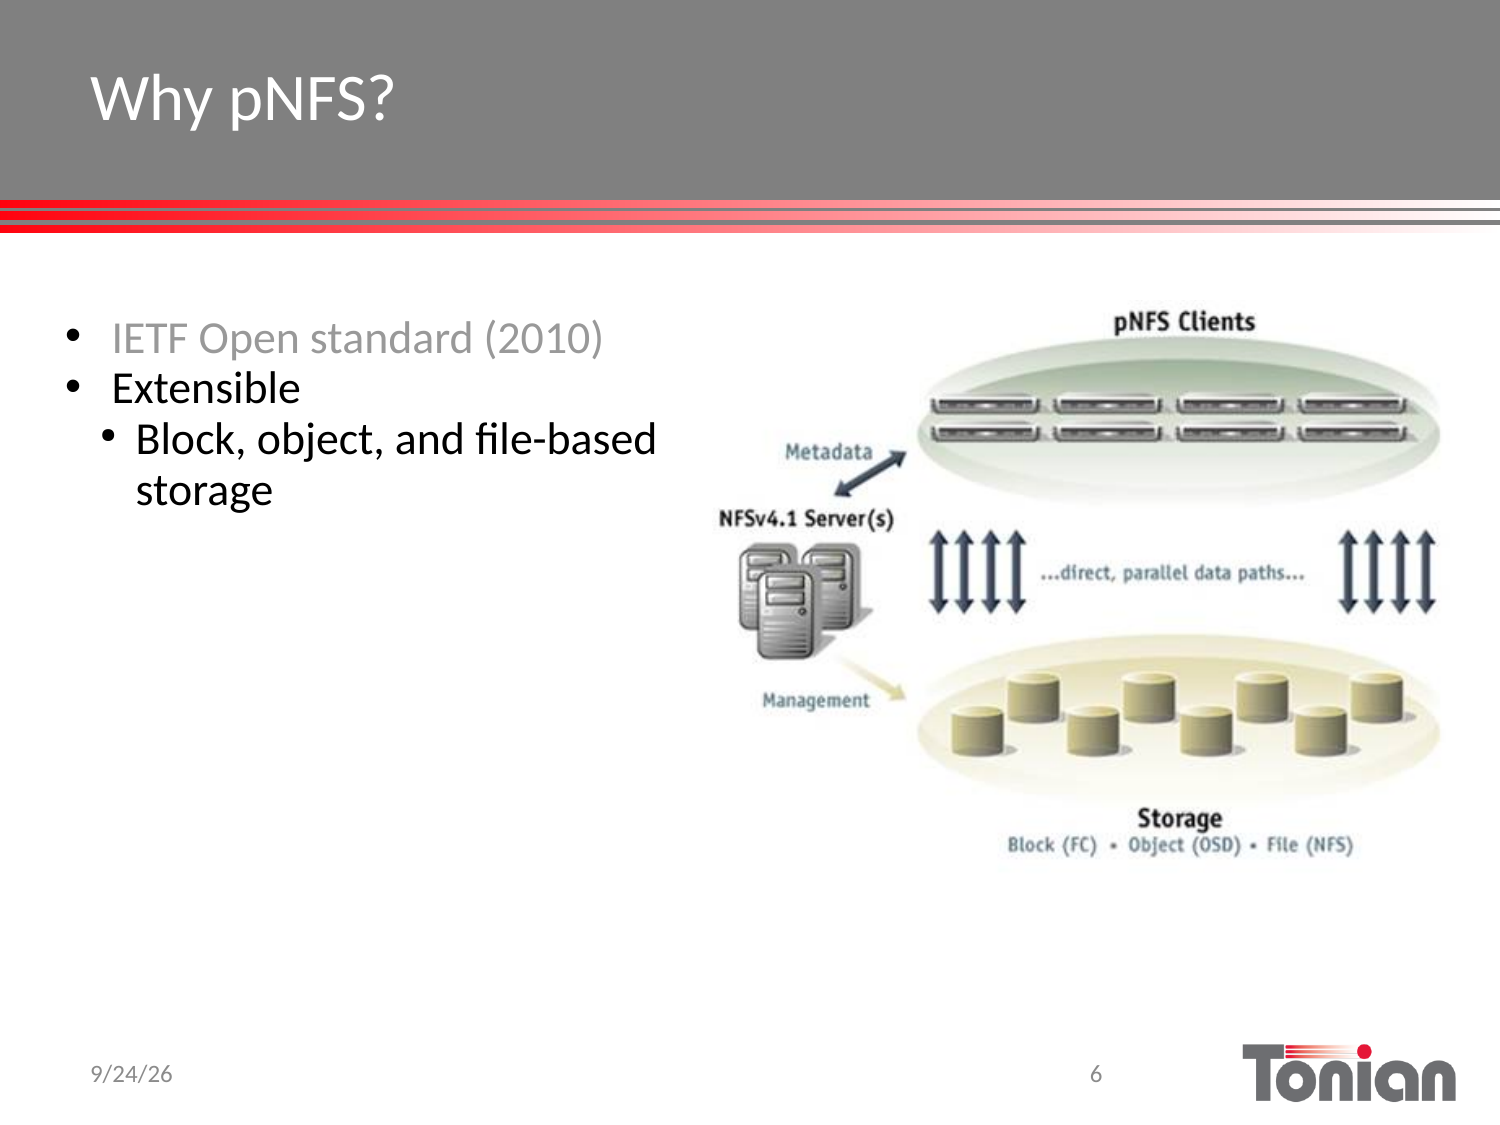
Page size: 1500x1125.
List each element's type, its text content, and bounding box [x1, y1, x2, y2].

picture [712, 300, 1450, 874]
slide_number <number> [1074, 1042, 1425, 1103]
picture [1237, 1038, 1462, 1119]
slide_number 6/28/12 [75, 1042, 425, 1103]
text_box IETF Open standard (2010) Extensible Block, object, and file-based storage [50, 300, 763, 579]
title Why pNFS? [75, 0, 1426, 188]
